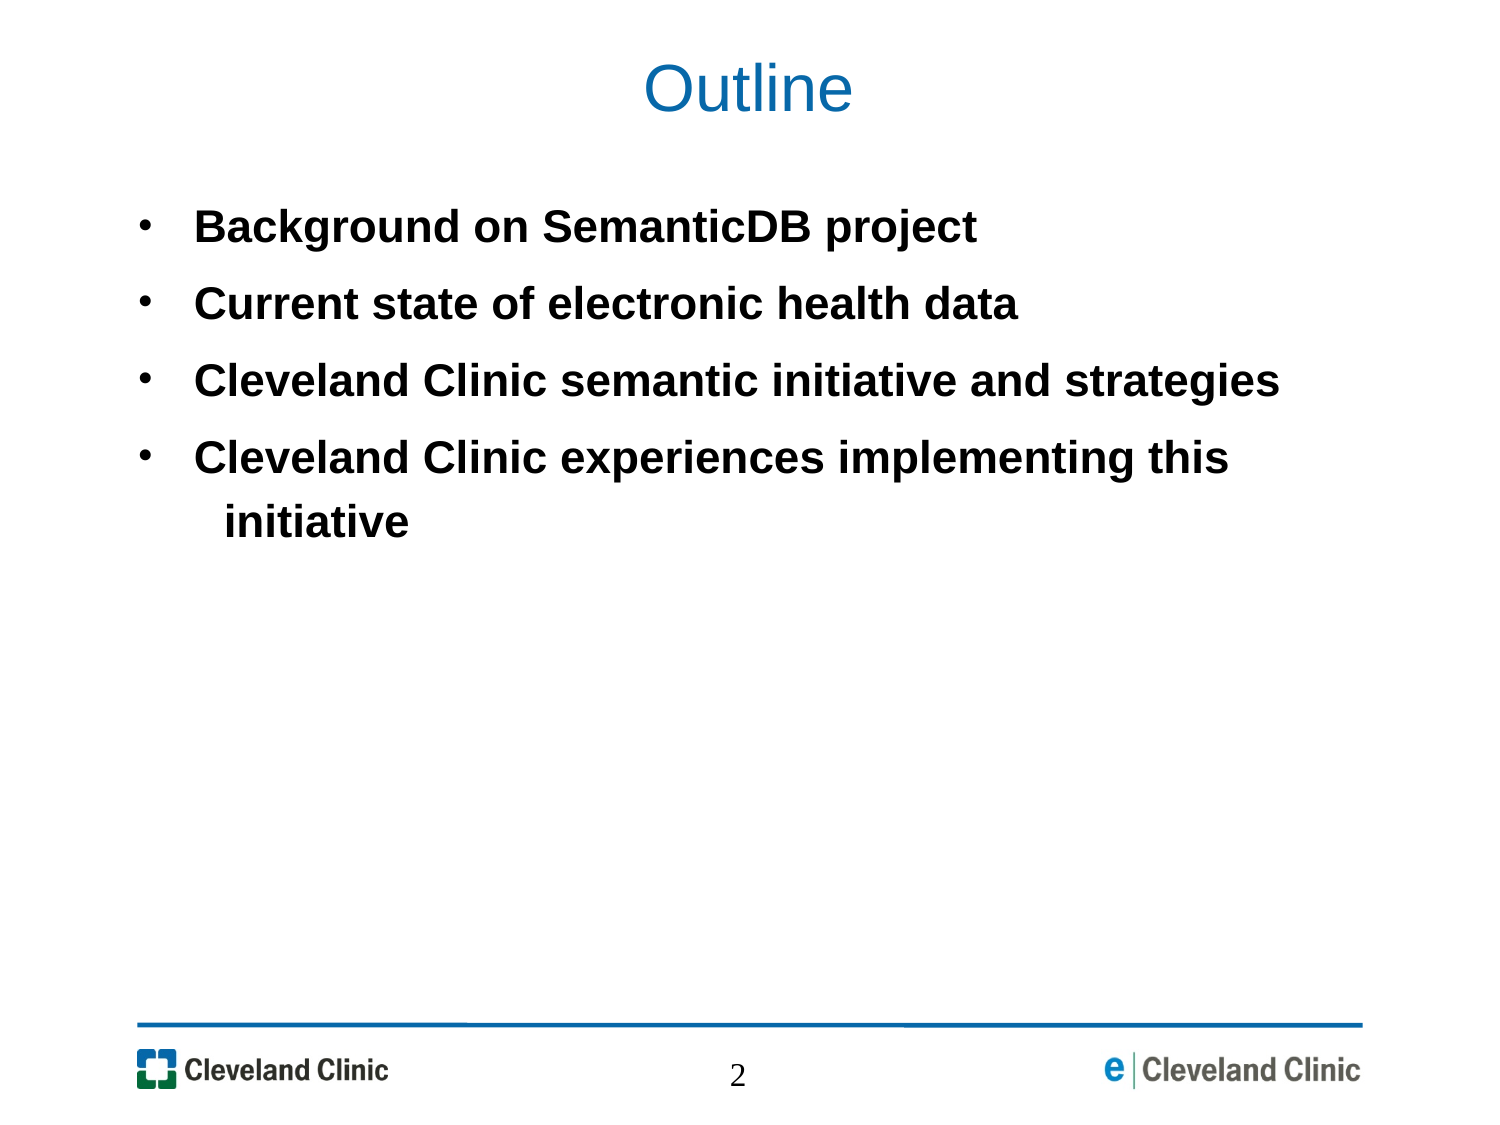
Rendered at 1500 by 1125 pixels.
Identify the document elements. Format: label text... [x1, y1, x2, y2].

picture [137, 1049, 388, 1089]
list Background on SemanticDB project Current state of electronic health data Cleveland Clinic semantic initiative and strategies Cleveland Clinic experiences implementing this initiative [115, 179, 1387, 1005]
picture [1101, 1049, 1365, 1092]
title Outline [0, 6, 1500, 149]
